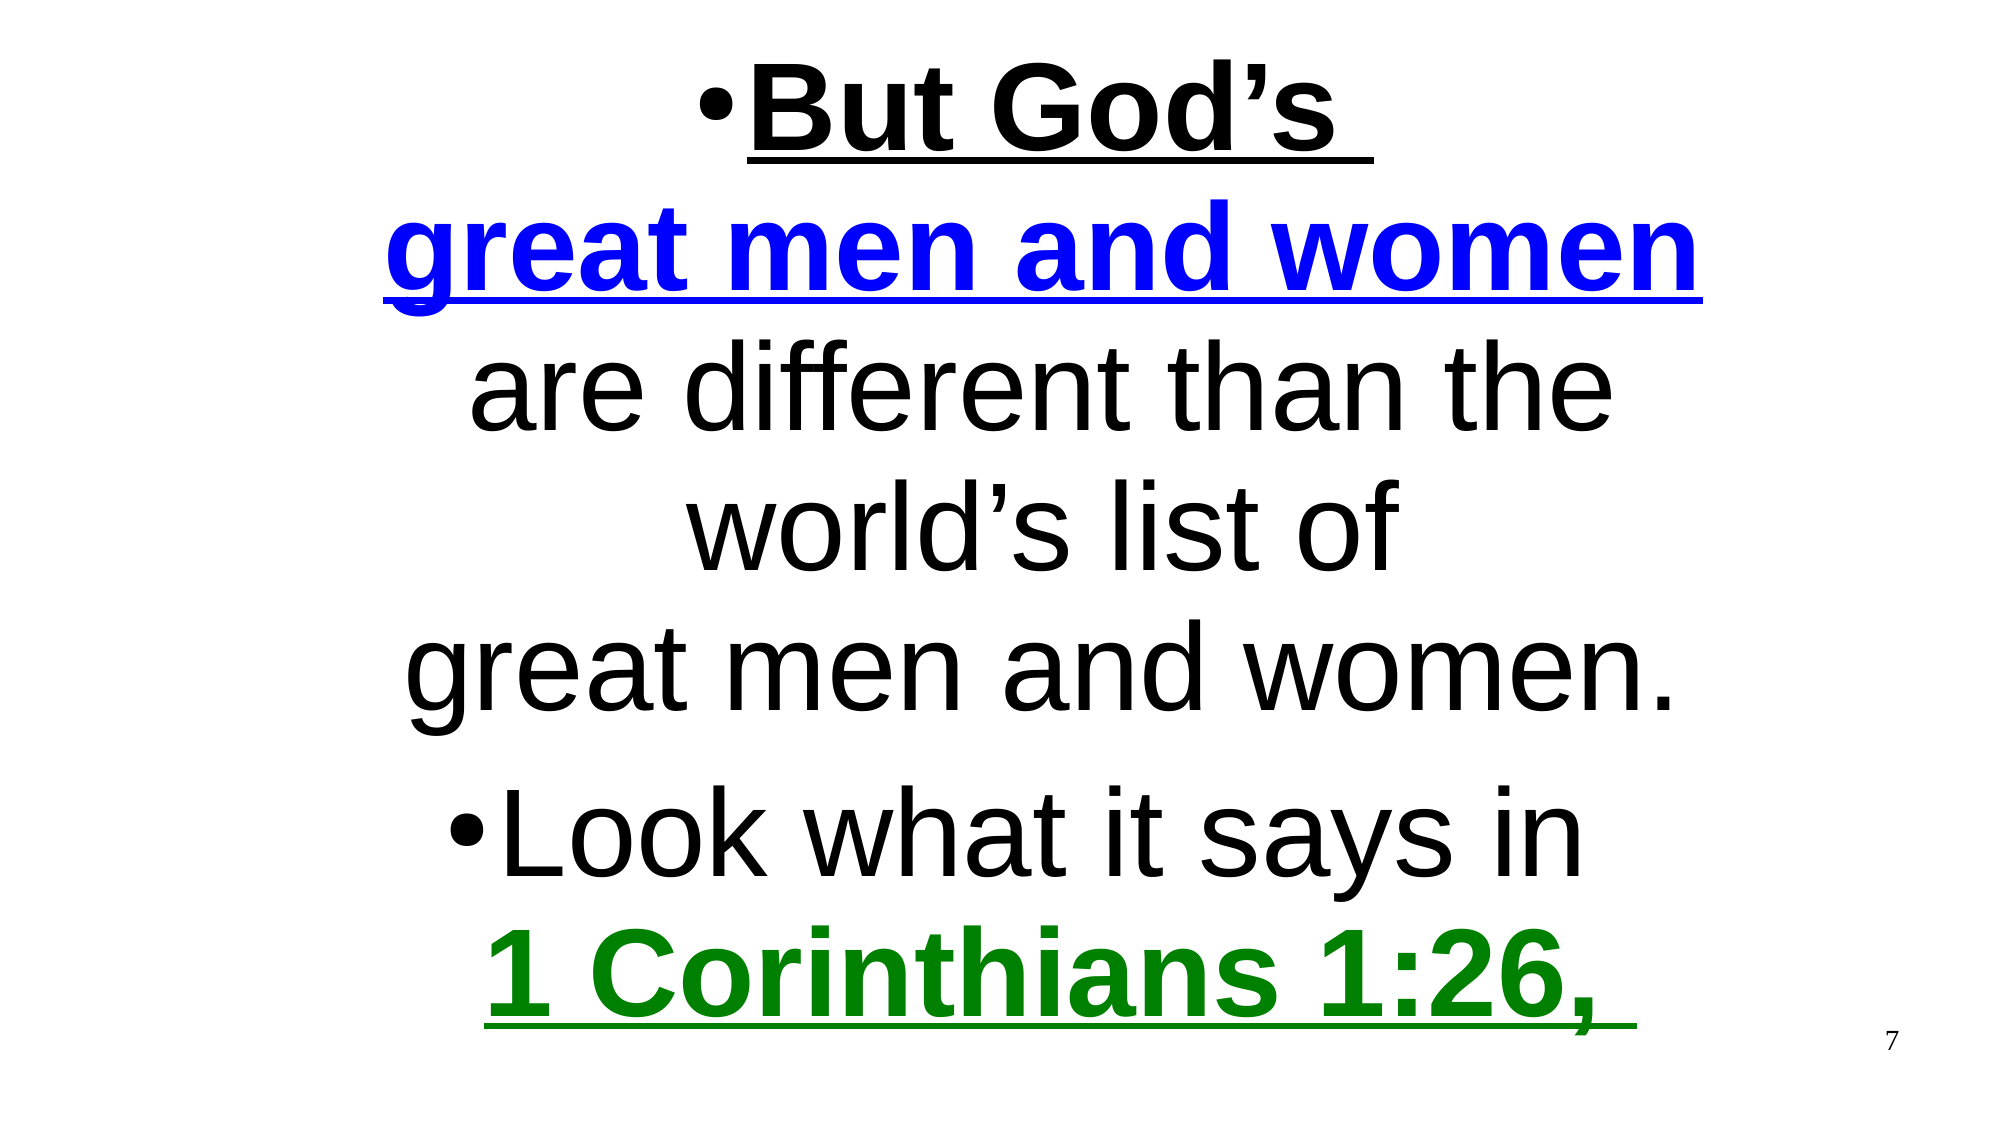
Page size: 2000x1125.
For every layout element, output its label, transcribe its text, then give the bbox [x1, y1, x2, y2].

list But God’s great men and women are different than the world’s list of great men and women. Look what it says in 1 Corinthians 1:26, [49, 37, 2000, 1088]
